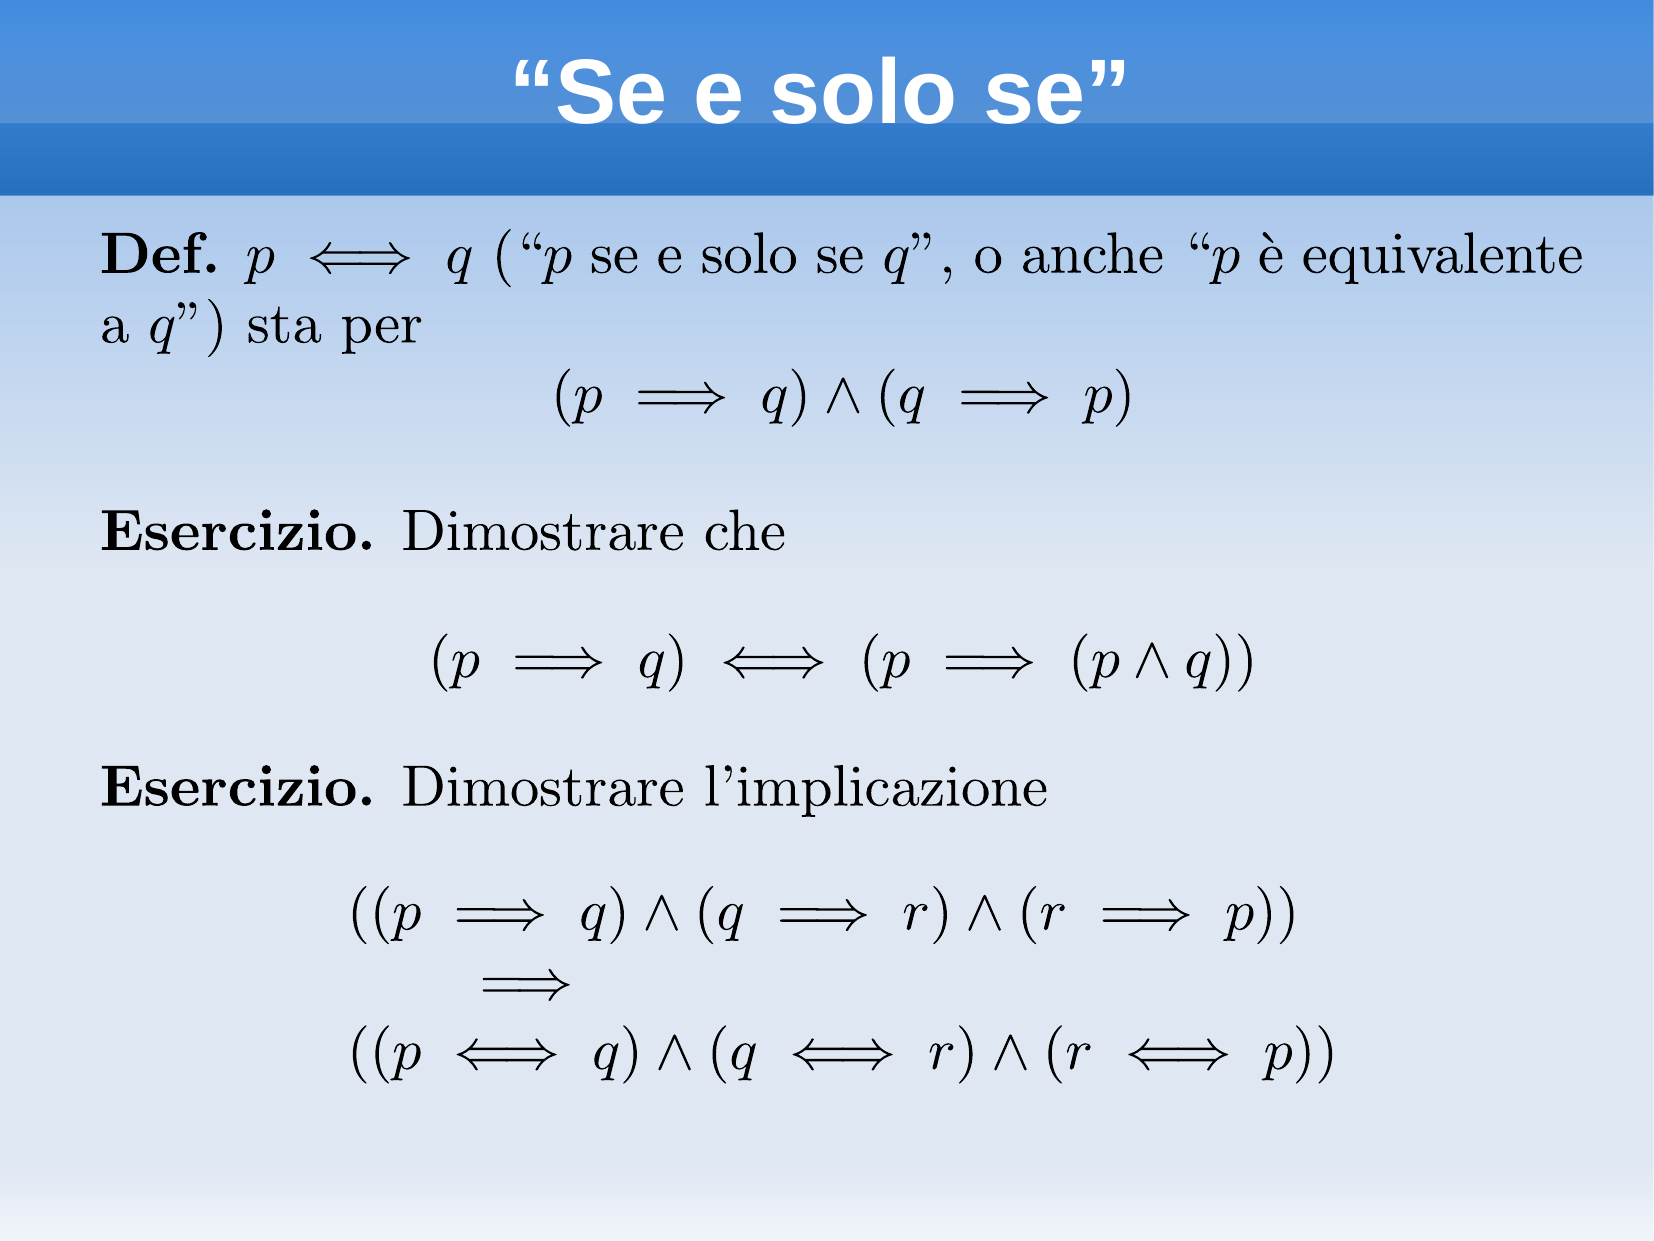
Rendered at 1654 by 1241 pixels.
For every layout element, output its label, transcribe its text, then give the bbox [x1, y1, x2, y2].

title “Se e solo se” [76, 0, 1565, 196]
picture [0, 0, 1654, 1241]
text_box [99, 229, 1584, 1084]
